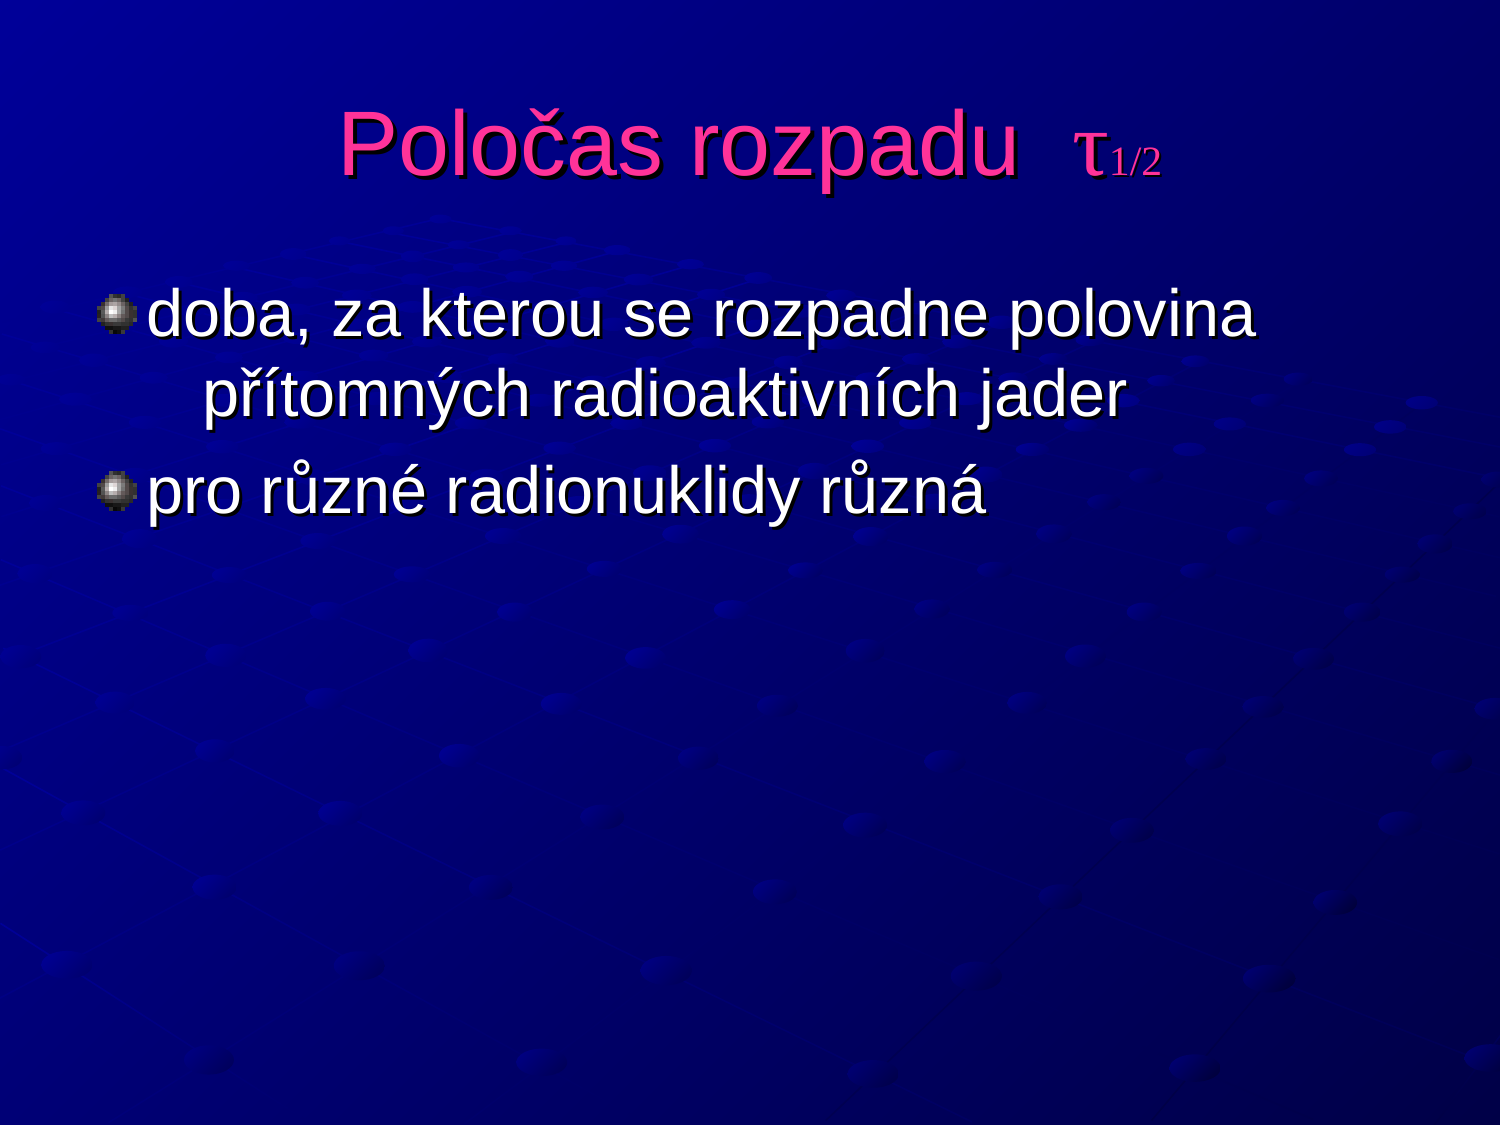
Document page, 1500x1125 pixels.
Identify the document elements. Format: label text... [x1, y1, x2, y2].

list doba, za kterou se rozpadne polovina přítomných radioaktivních jader pro různé radionuklidy různá [75, 262, 1426, 1007]
title Poločas rozpadu τ1/2 [75, 45, 1426, 233]
